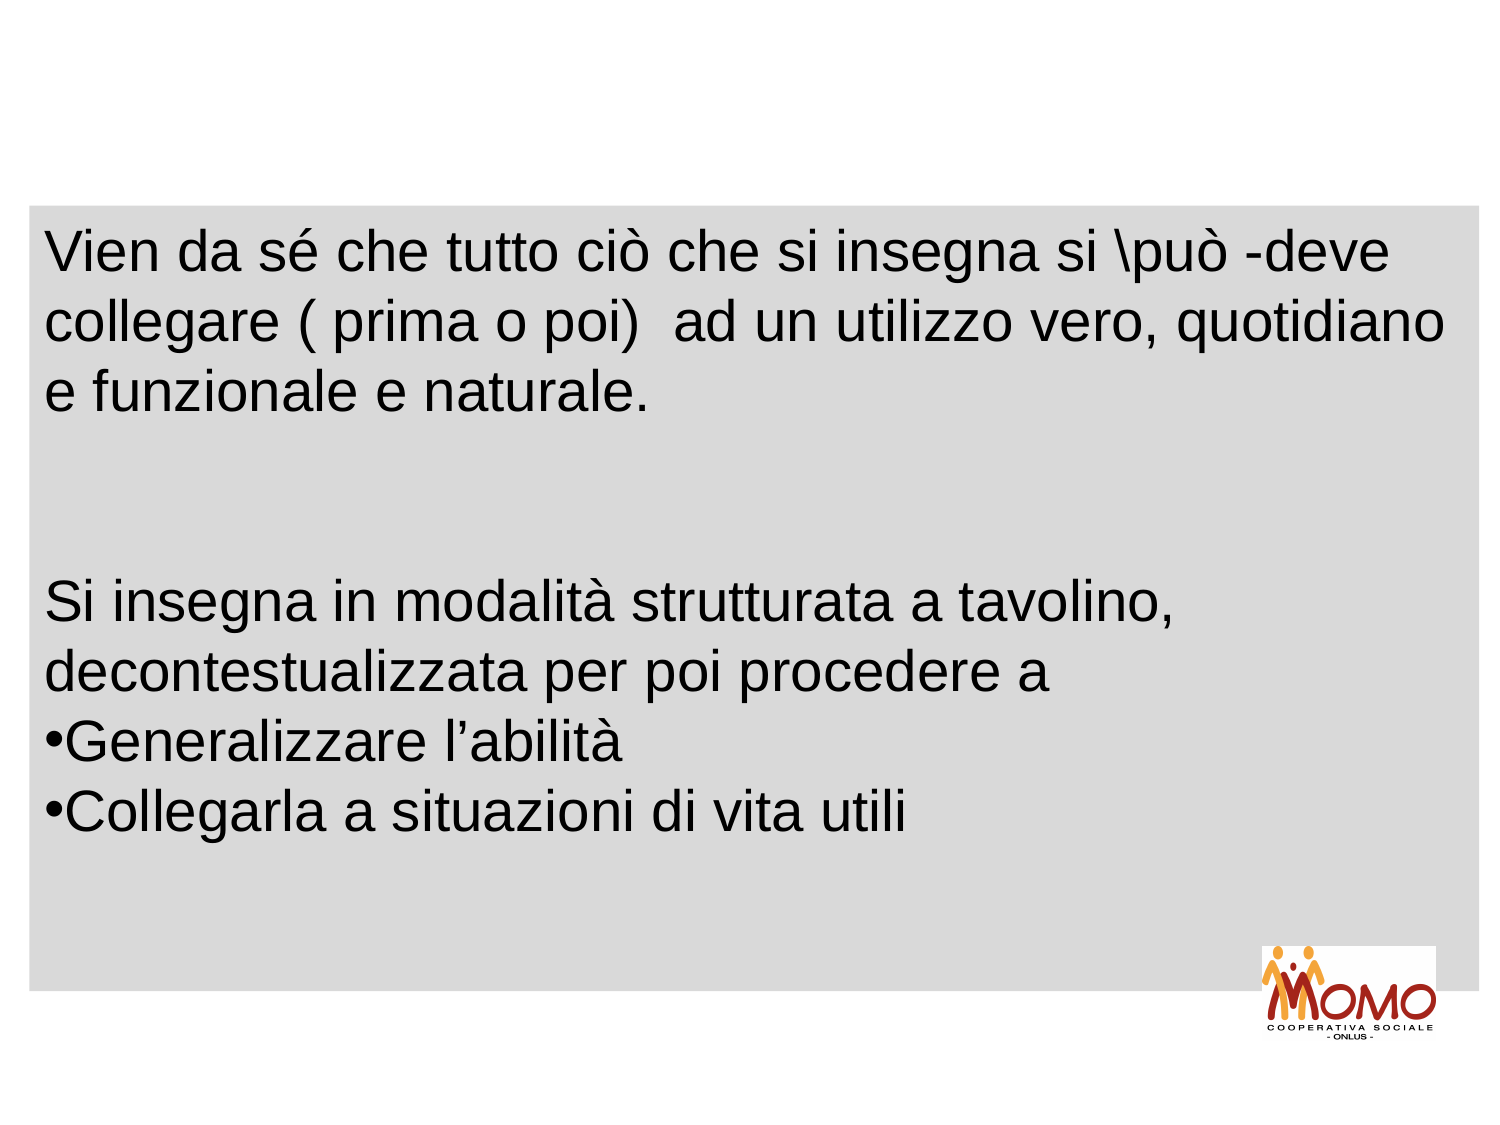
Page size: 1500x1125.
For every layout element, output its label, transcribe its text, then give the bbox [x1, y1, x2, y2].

text_box Vien da sé che tutto ciò che si insegna si \può -deve collegare ( prima o poi) ad un utilizzo vero, quotidiano e funzionale e naturale. Si insegna in modalità strutturata a tavolino, decontestualizzata per poi procedere a Generalizzare l’abilità Collegarla a situazioni di vita utili [29, 205, 1480, 992]
picture [1262, 946, 1436, 1041]
